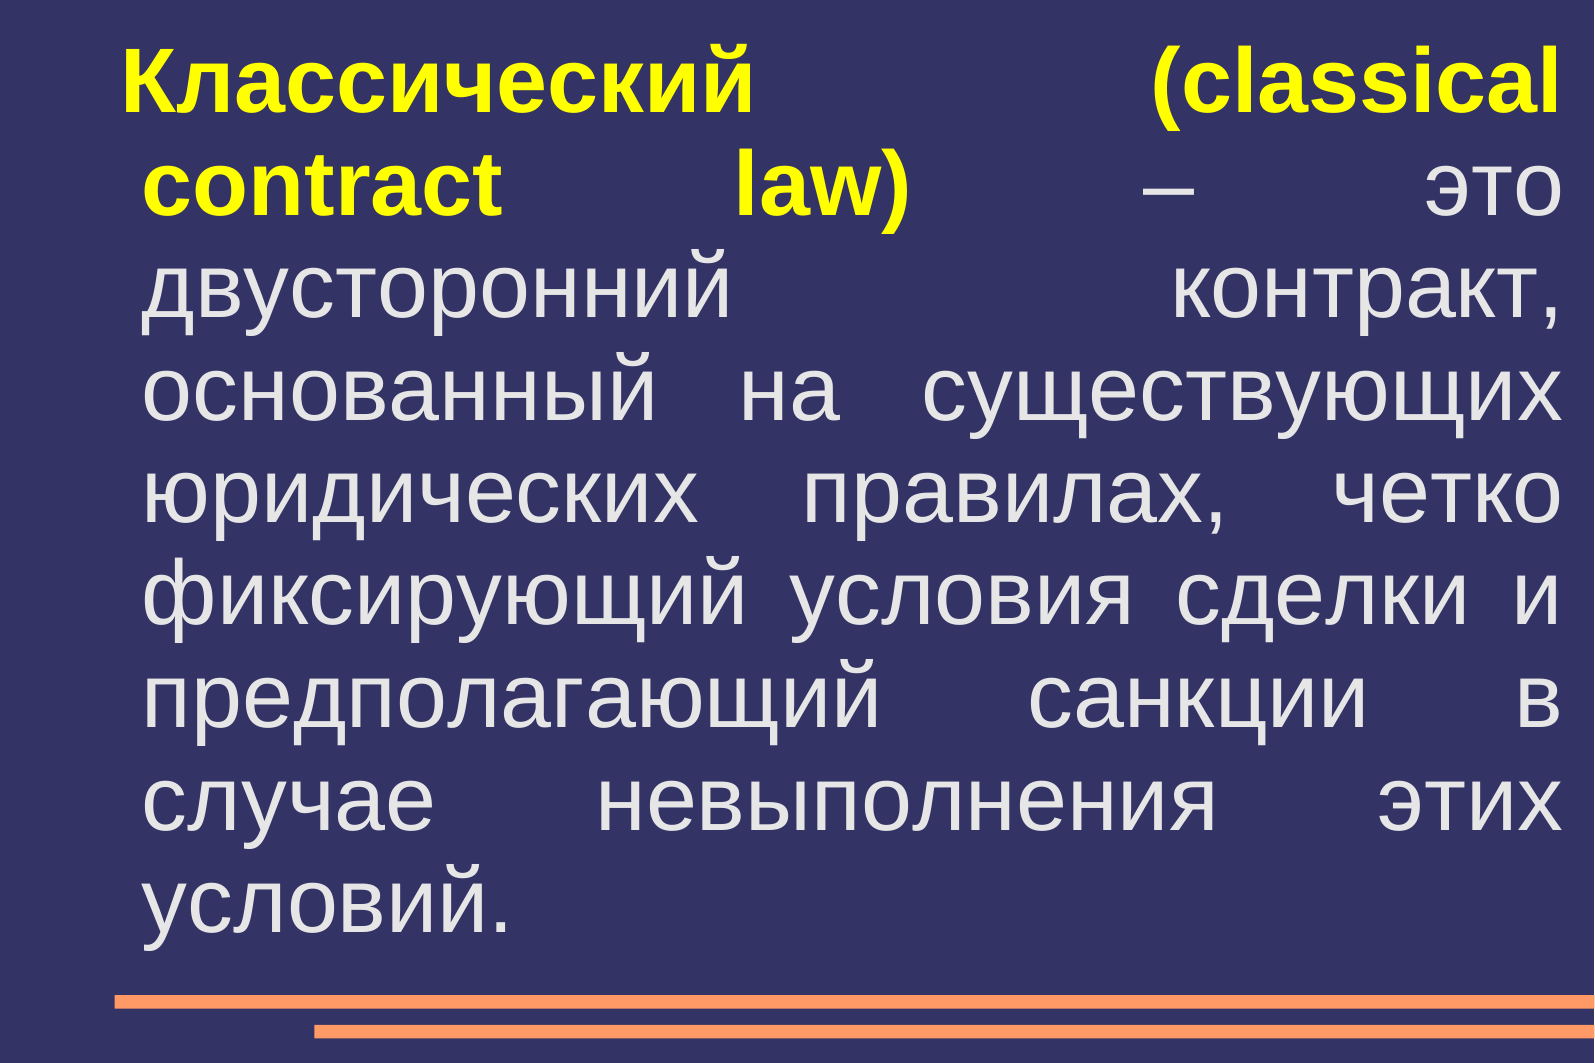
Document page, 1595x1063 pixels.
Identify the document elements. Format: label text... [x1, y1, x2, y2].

list Классический (classical contract law) – это двусторонний контракт, основанный на существующих юридических правилах, четко фиксирующий условия сделки и предполагающий санкции в случае невыполнения этих условий. [59, 29, 1565, 975]
